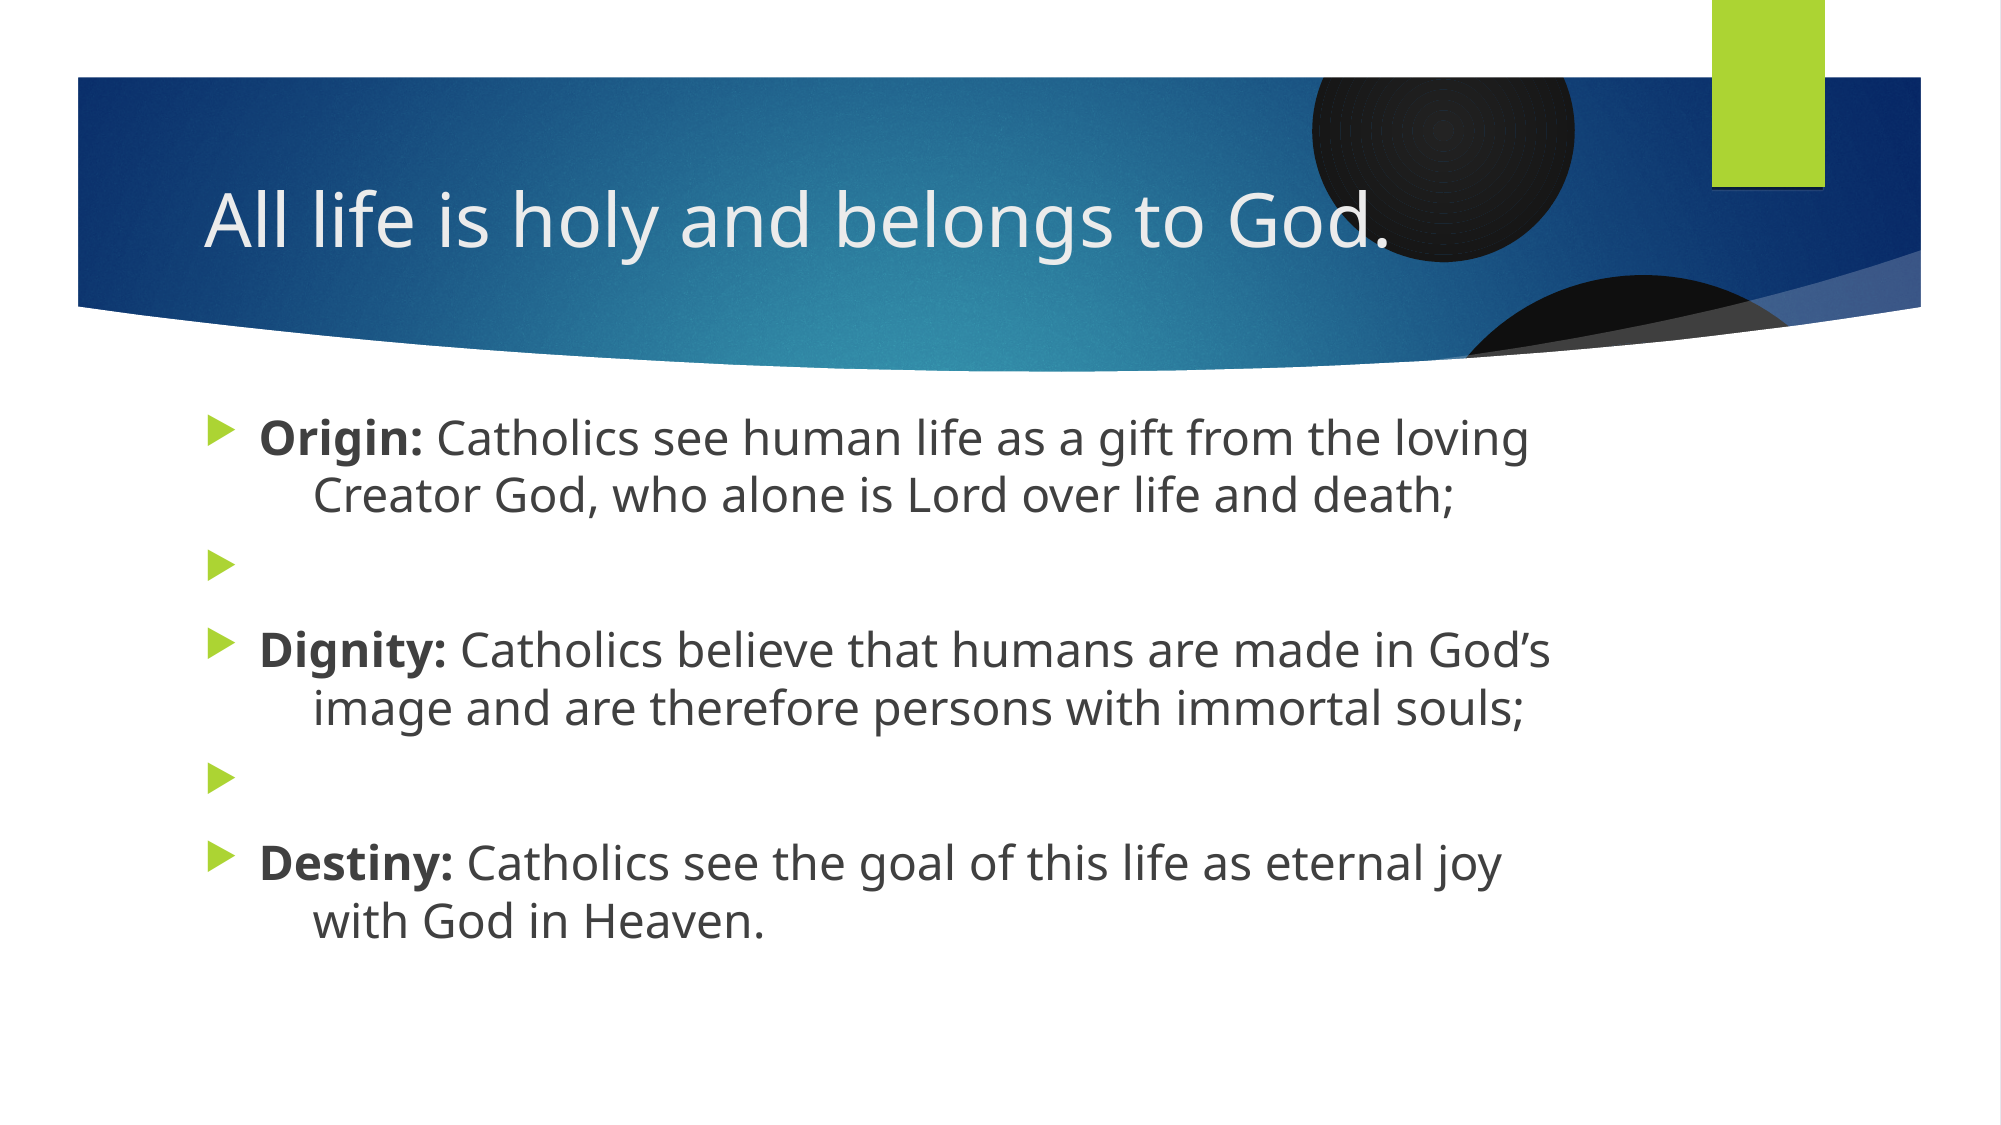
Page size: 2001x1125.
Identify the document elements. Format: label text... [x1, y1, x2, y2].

title All life is holy and belongs to God. [189, 159, 1627, 276]
list Origin: Catholics see human life as a gift from the loving Creator God, who alone is Lord over life and death; Dignity: Catholics believe that humans are made in God’s image and are therefore persons with immortal souls; Destiny: Catholics see the goal of this life as eternal joy with God in Heaven. [189, 399, 1627, 961]
